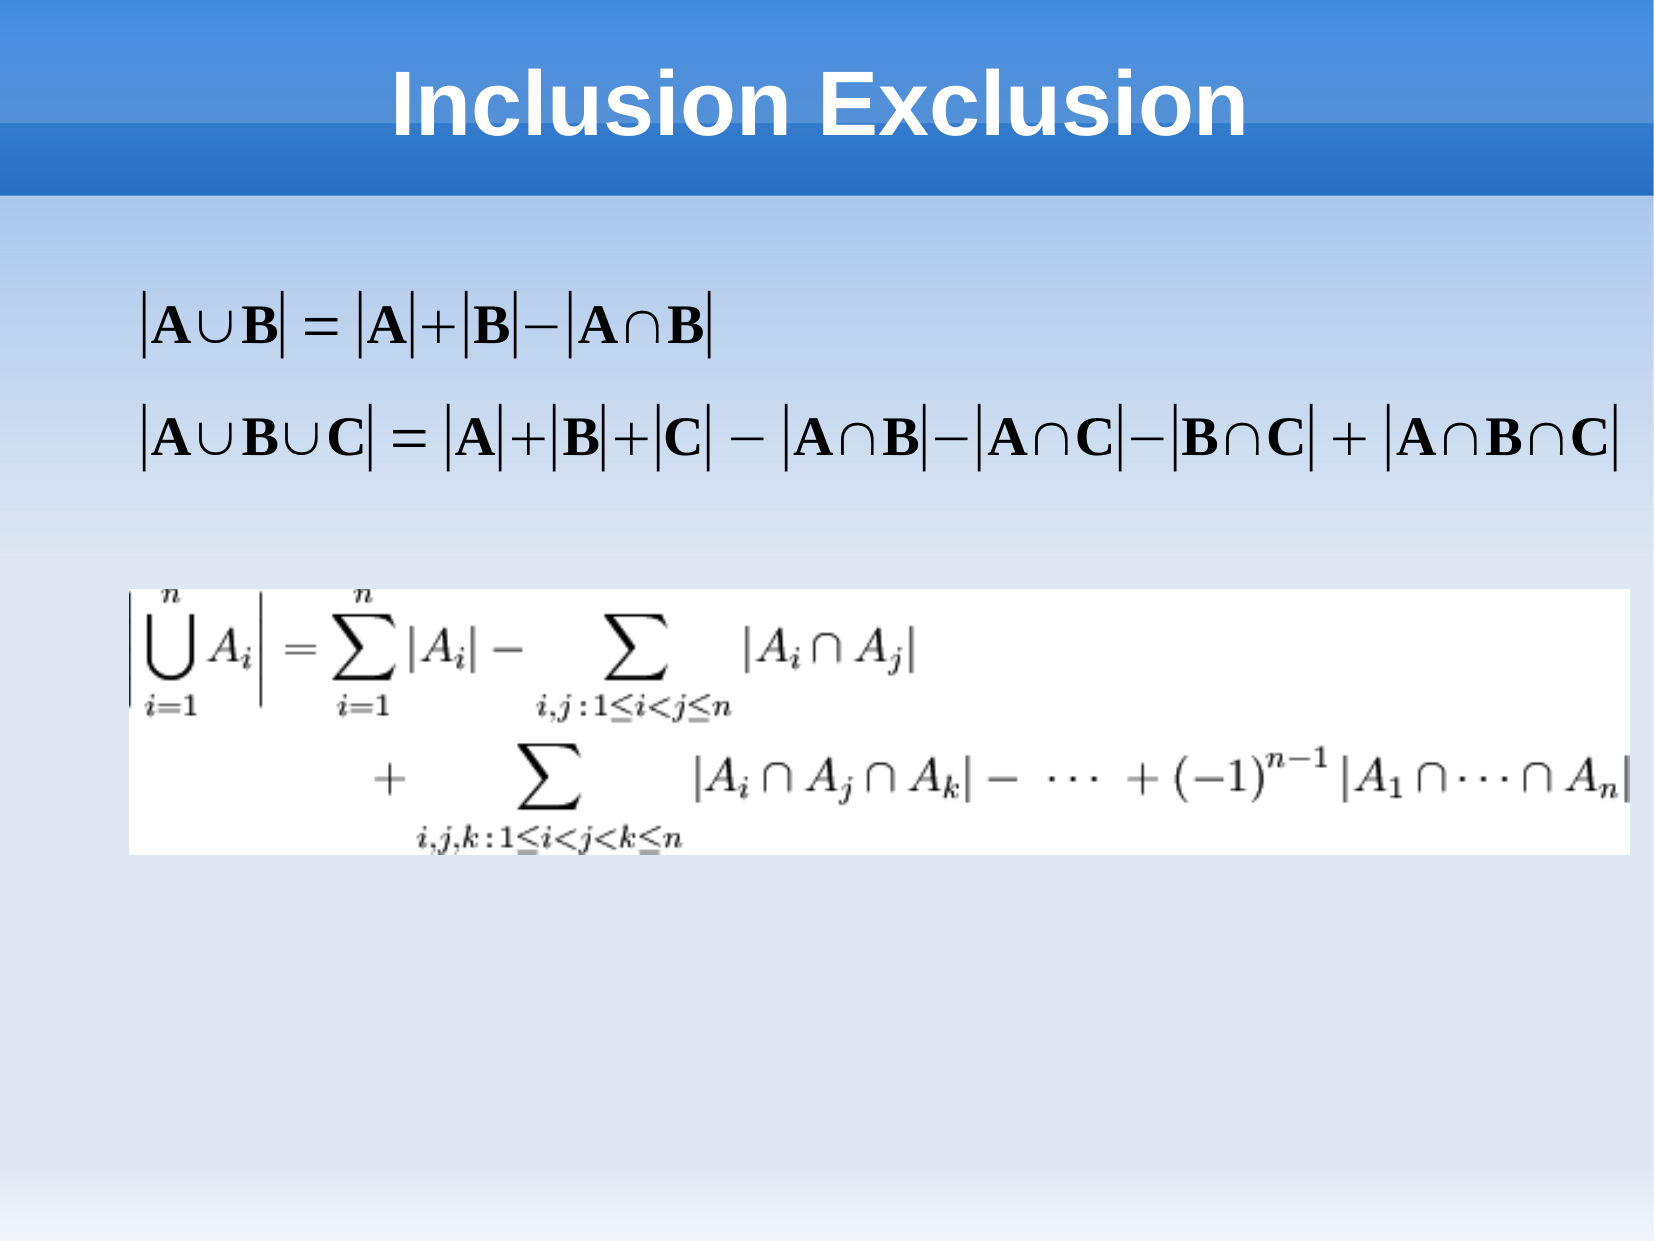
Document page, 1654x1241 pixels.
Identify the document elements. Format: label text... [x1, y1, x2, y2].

title Inclusion Exclusion [76, 0, 1565, 208]
picture [0, 0, 1654, 1241]
chart [127, 401, 1633, 475]
list [82, 290, 1571, 1094]
chart [127, 288, 726, 363]
